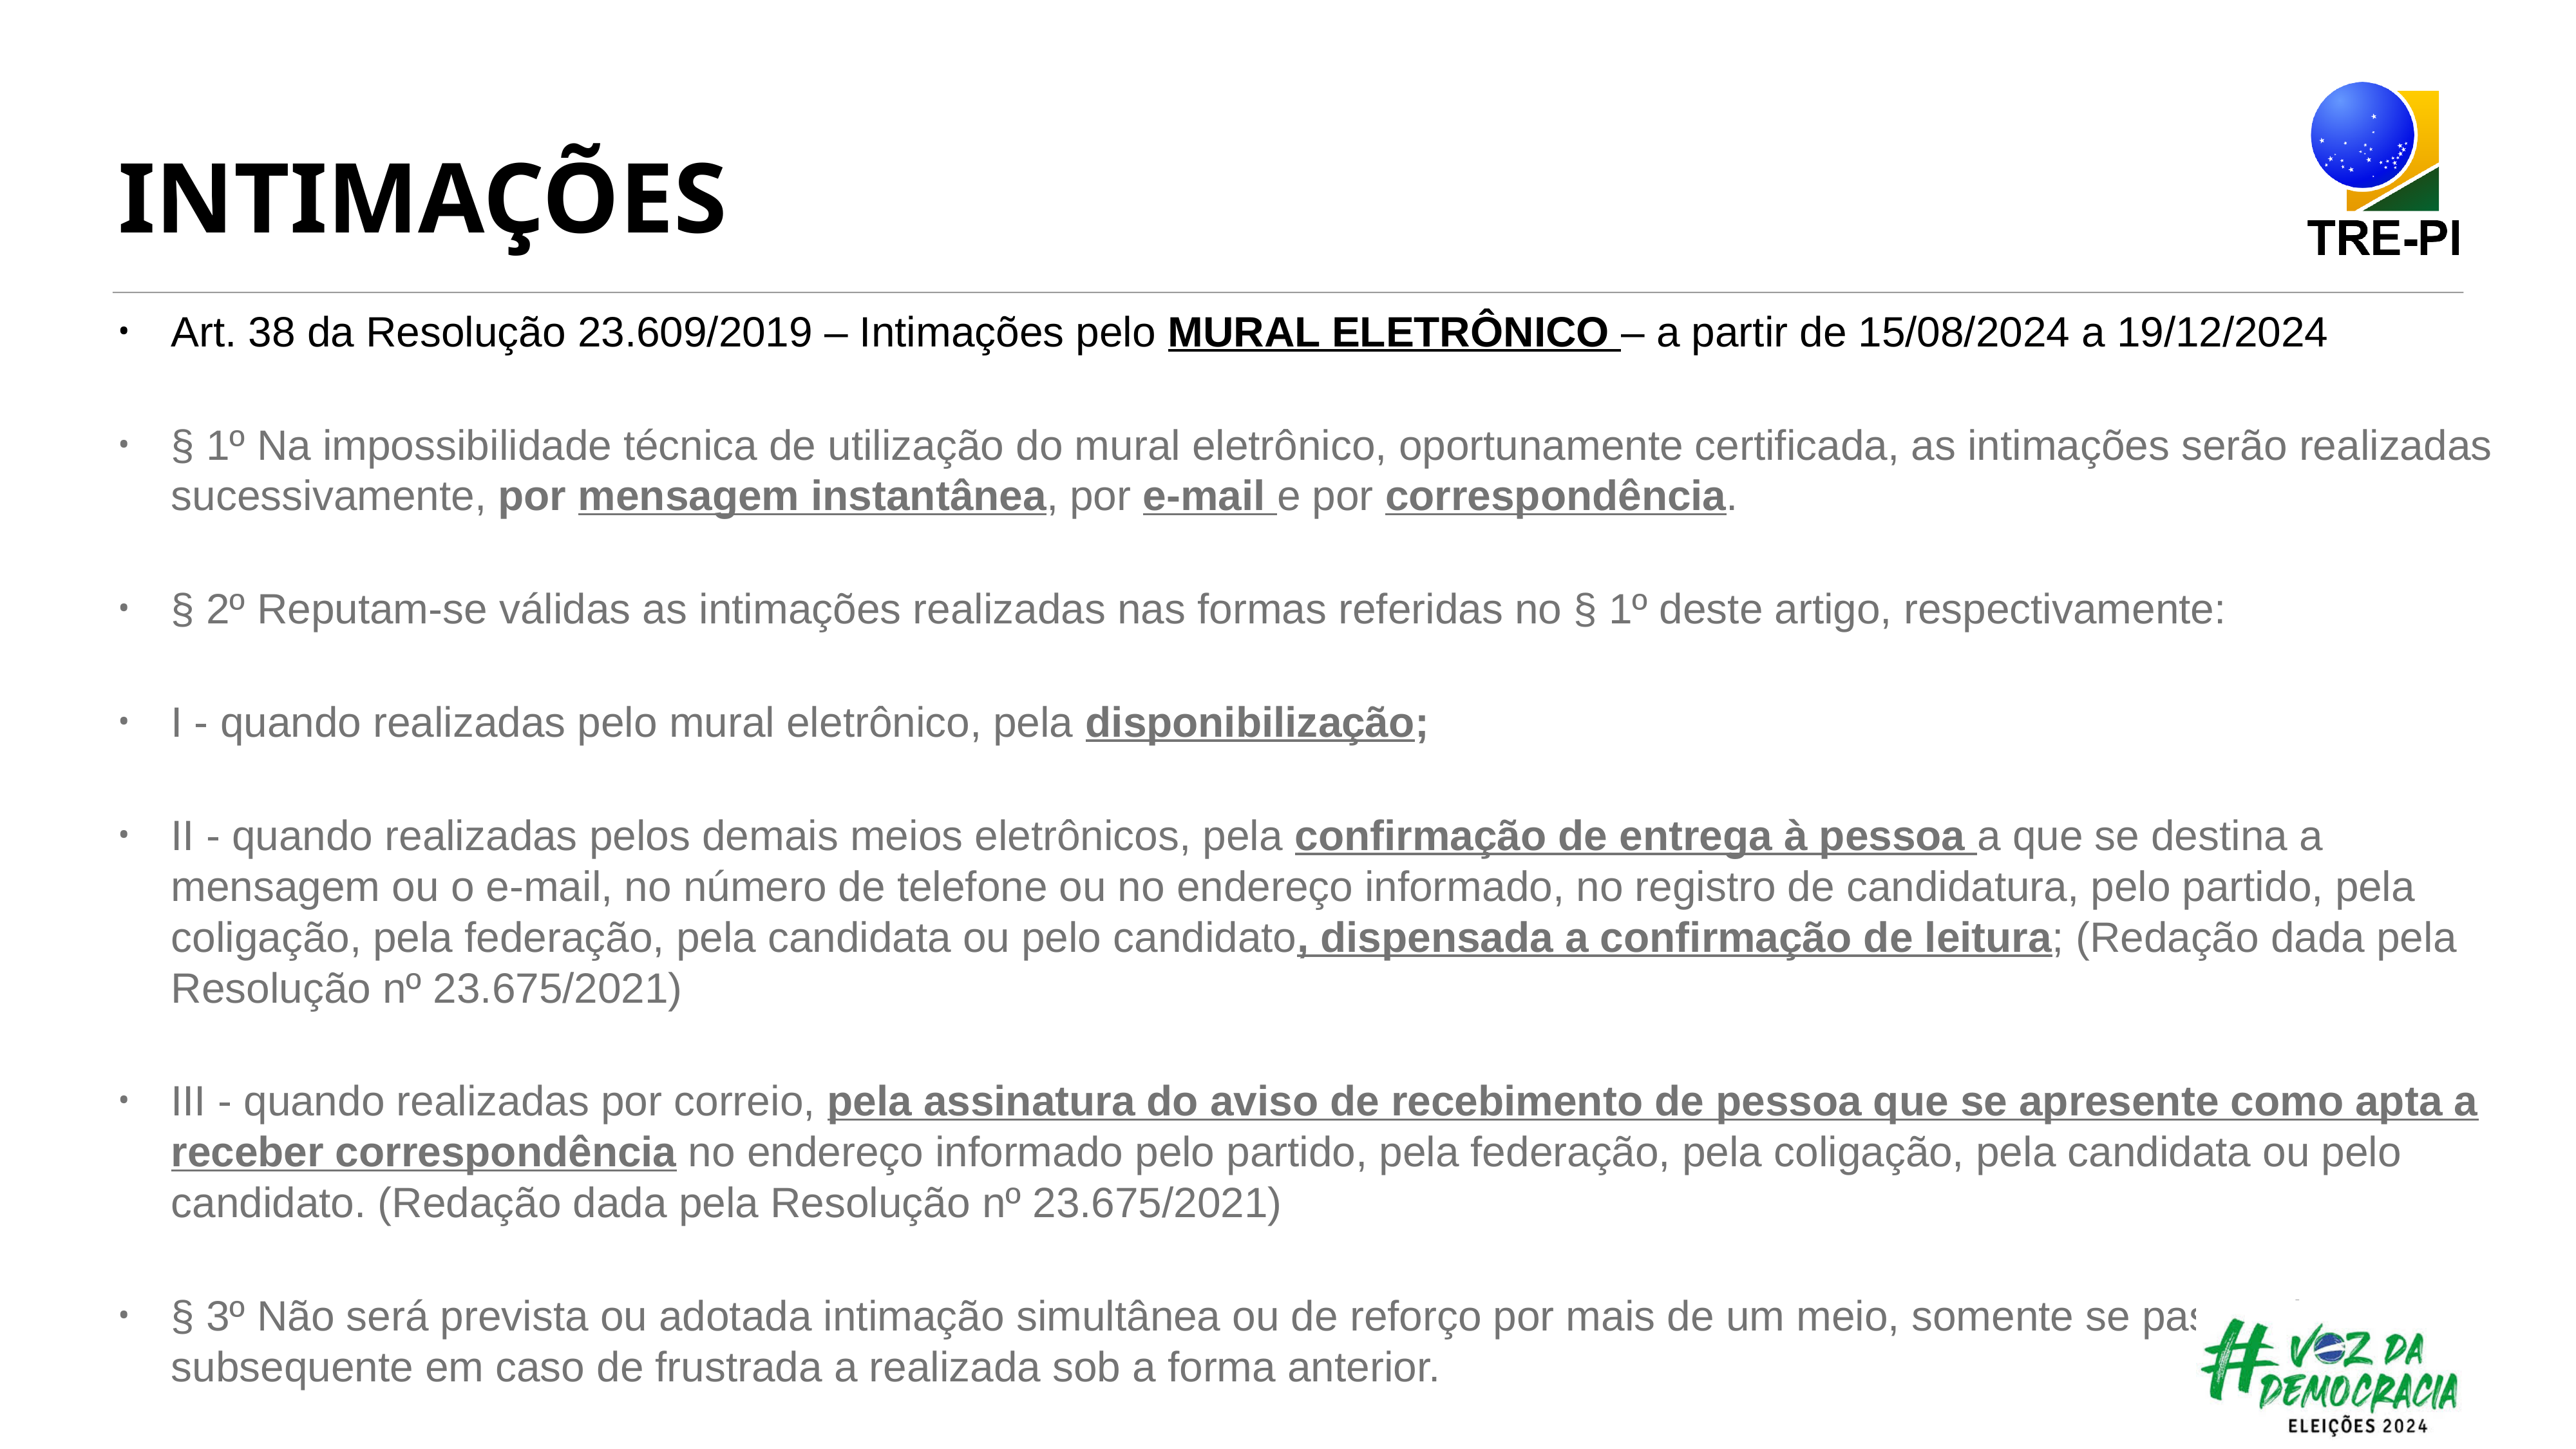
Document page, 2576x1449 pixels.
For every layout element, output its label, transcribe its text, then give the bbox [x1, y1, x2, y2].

picture [2306, 82, 2459, 255]
title INTIMAÇÕES [112, 50, 2462, 258]
list Art. 38 da Resolução 23.609/2019 – Intimações pelo MURAL ELETRÔNICO – a partir de 15/08/2024 a 19/12/2024 § 1º Na impossibilidade técnica de utilização do mural eletrônico, oportunamente certificada, as intimações serão realizadas sucessivamente, por mensagem instantânea, por e-mail e por correspondência. § 2º Reputam-se válidas as intimações realizadas nas formas referidas no § 1º deste artigo, respectivamente: I - quando realizadas pelo mural eletrônico, pela disponibilização; II - quando realizadas pelos demais meios eletrônicos, pela confirmação de entrega à pessoa a que se destina a mensagem ou o e-mail, no número de telefone ou no endereço informado, no registro de candidatura, pelo partido, pela coligação, pela federação, pela candidata ou pelo candidato, dispensada a confirmação de leitura; (Redação dada pela Resolução nº 23.675/2021) III - quando realizadas por correio, pela assinatura do aviso de recebimento de pessoa que se apresente como apta a receber correspondência no endereço informado pelo partido, pela federação, pela coligação, pela candidata ou pelo candidato. (Redação dada pela Resolução nº 23.675/2021) § 3º Não será prevista ou adotada intimação simultânea ou de reforço por mais de um meio, somente se passando ao subsequente em caso de frustrada a realizada sob a forma anterior. [112, 299, 2512, 1399]
picture [2196, 1300, 2463, 1444]
